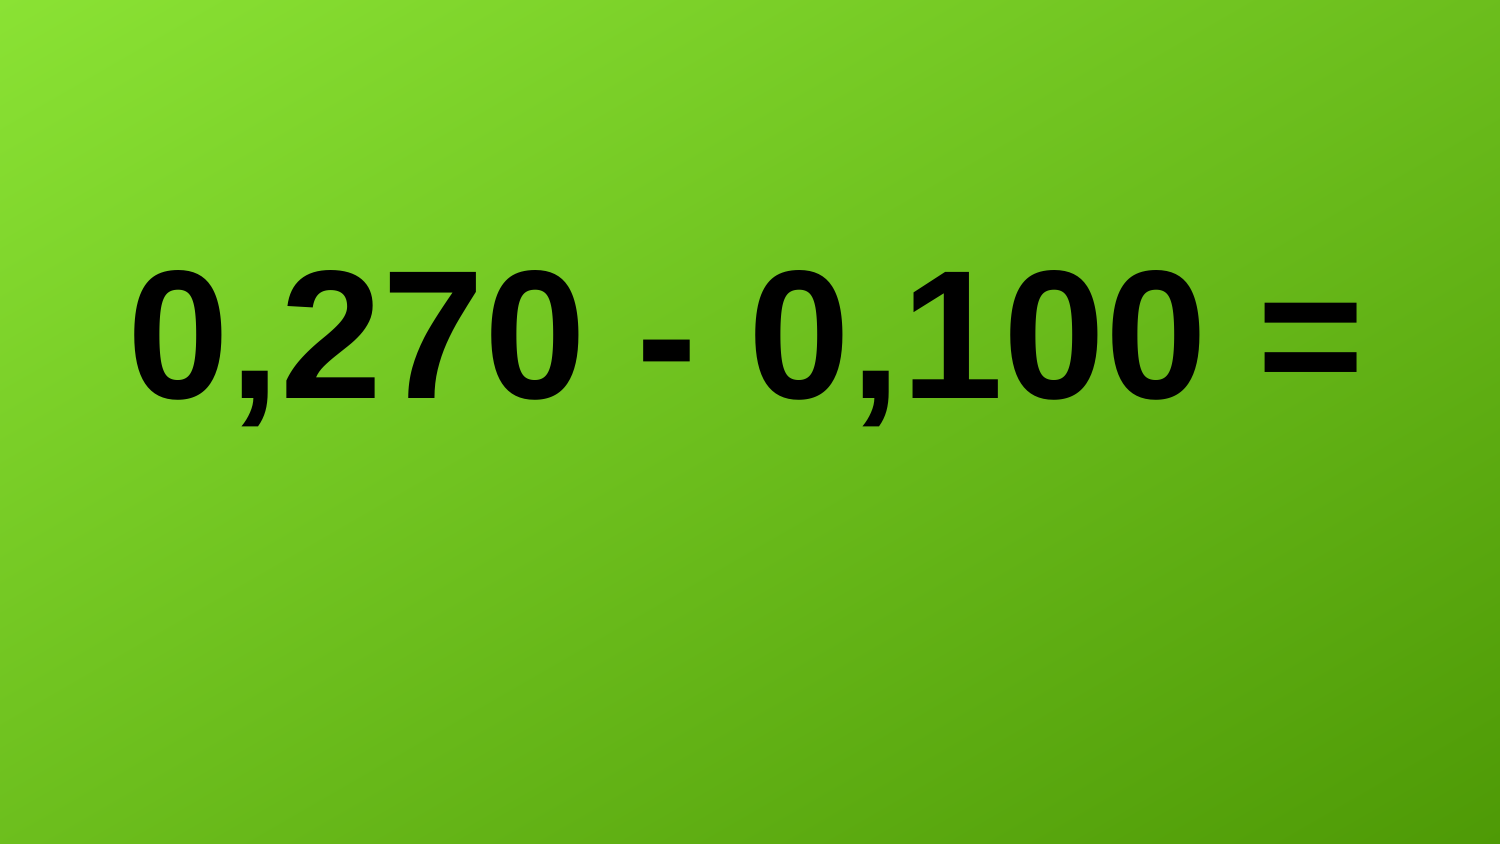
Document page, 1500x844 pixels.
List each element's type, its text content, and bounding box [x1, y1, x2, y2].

title 0,270 - 0,100 = [112, 259, 1388, 451]
